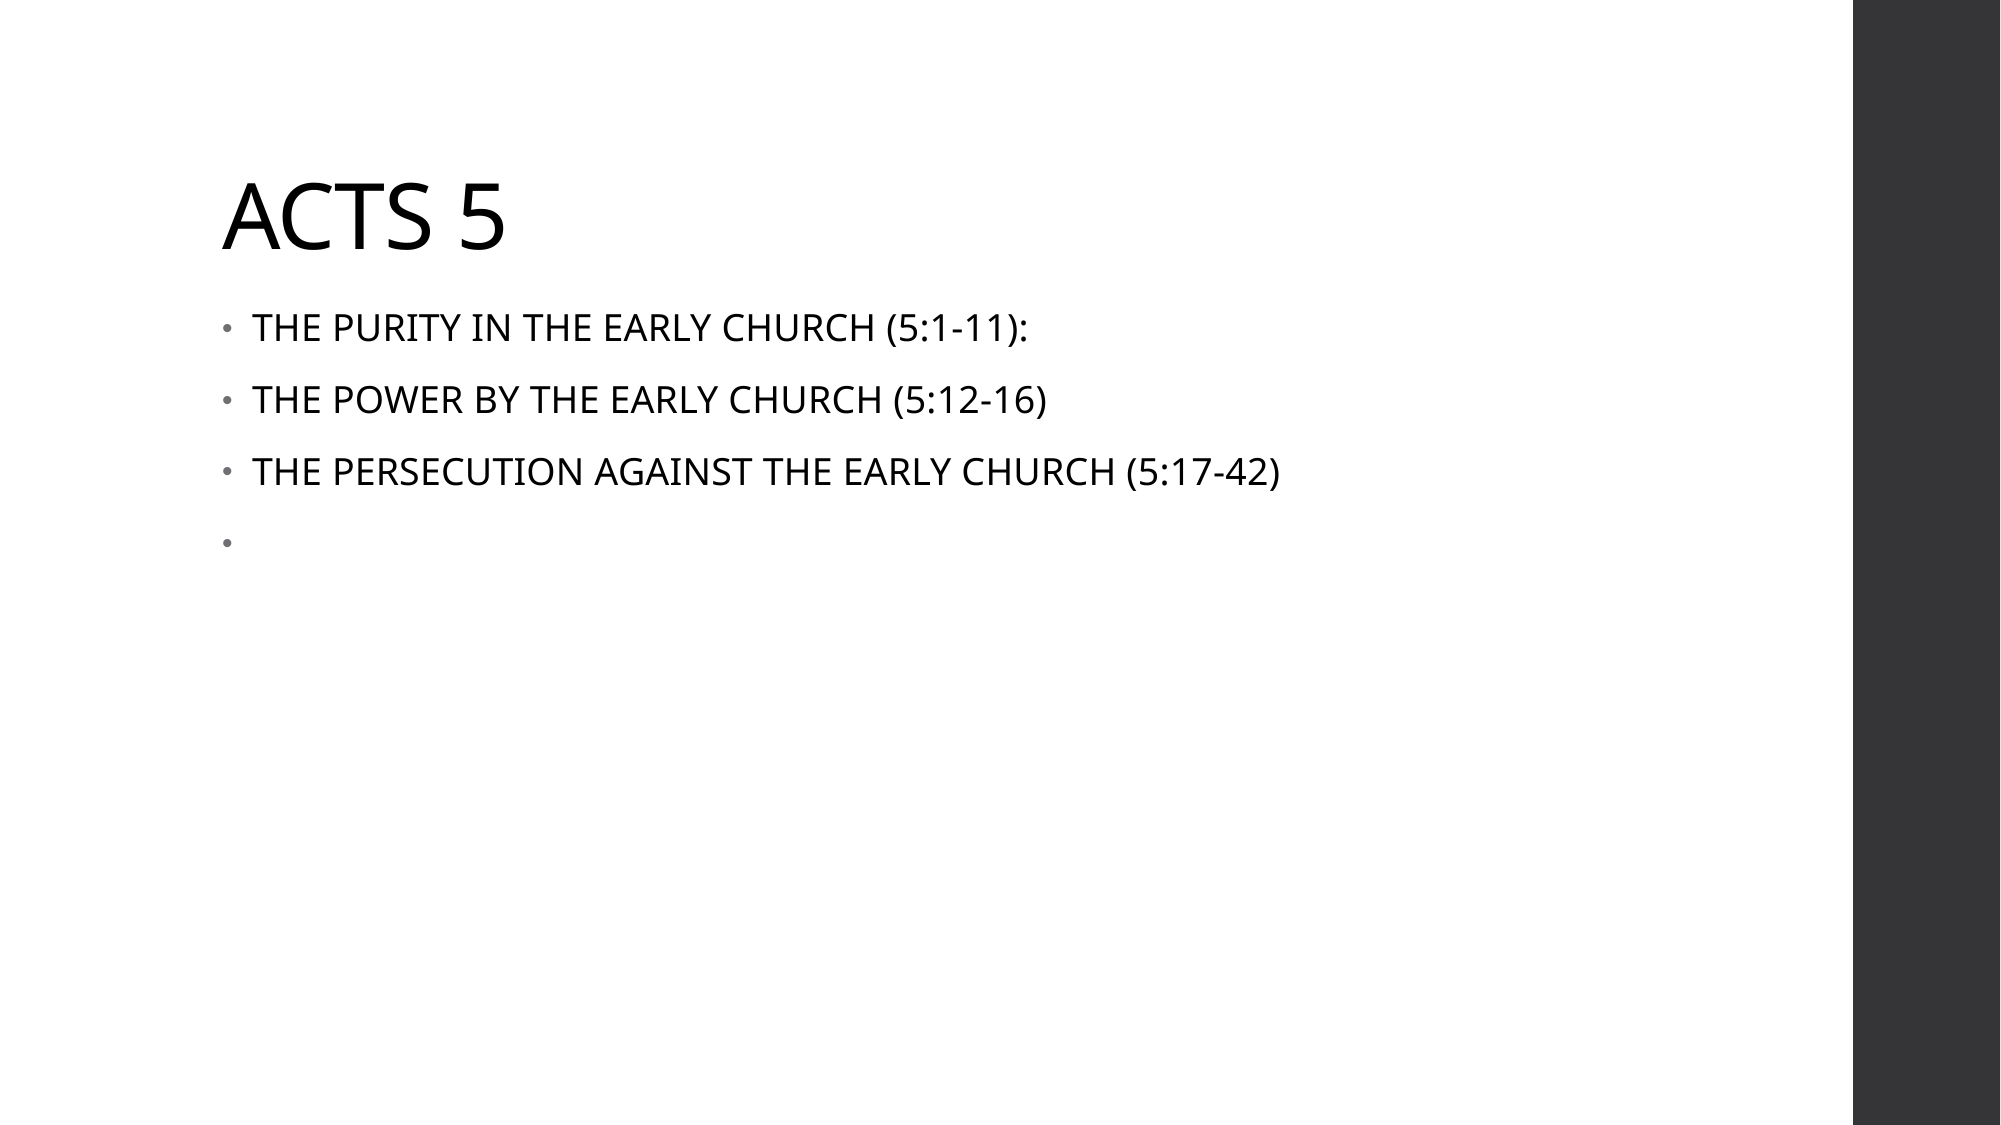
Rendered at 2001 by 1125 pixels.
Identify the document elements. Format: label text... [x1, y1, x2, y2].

title ACTS 5 [206, 60, 1797, 278]
list THE PURITY IN THE EARLY CHURCH (5:1-11): THE POWER BY THE EARLY CHURCH (5:12-16) THE PERSECUTION AGAINST THE EARLY CHURCH (5:17-42) [206, 299, 1617, 1014]
